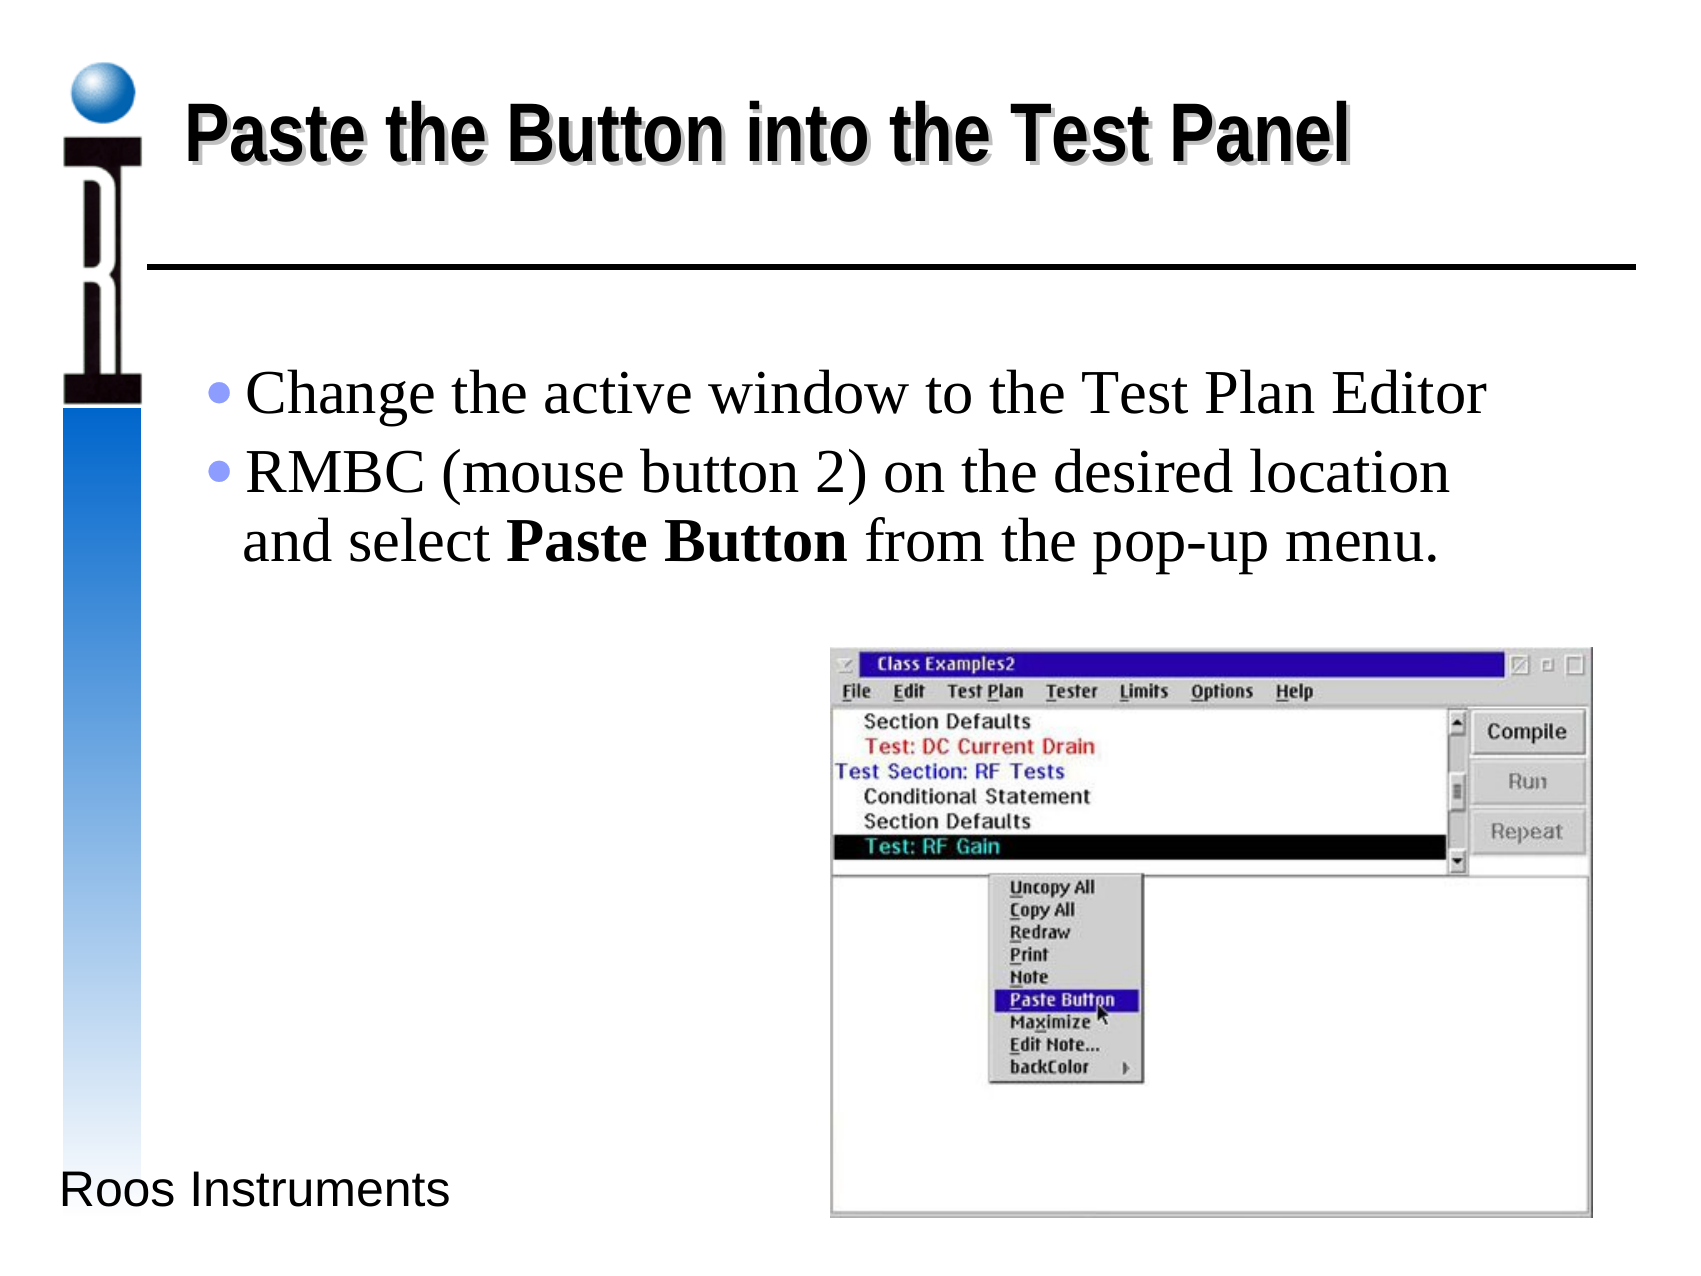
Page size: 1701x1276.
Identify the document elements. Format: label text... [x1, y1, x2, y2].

picture [59, 58, 147, 411]
text_box Change the active window to the Test Plan Editor RMBC (mouse button 2) on the desired location and select Paste Button from the pop-up menu. [192, 358, 1550, 718]
picture [830, 647, 1593, 1218]
text_box Paste the Button into the Test Panel [184, 92, 1539, 274]
